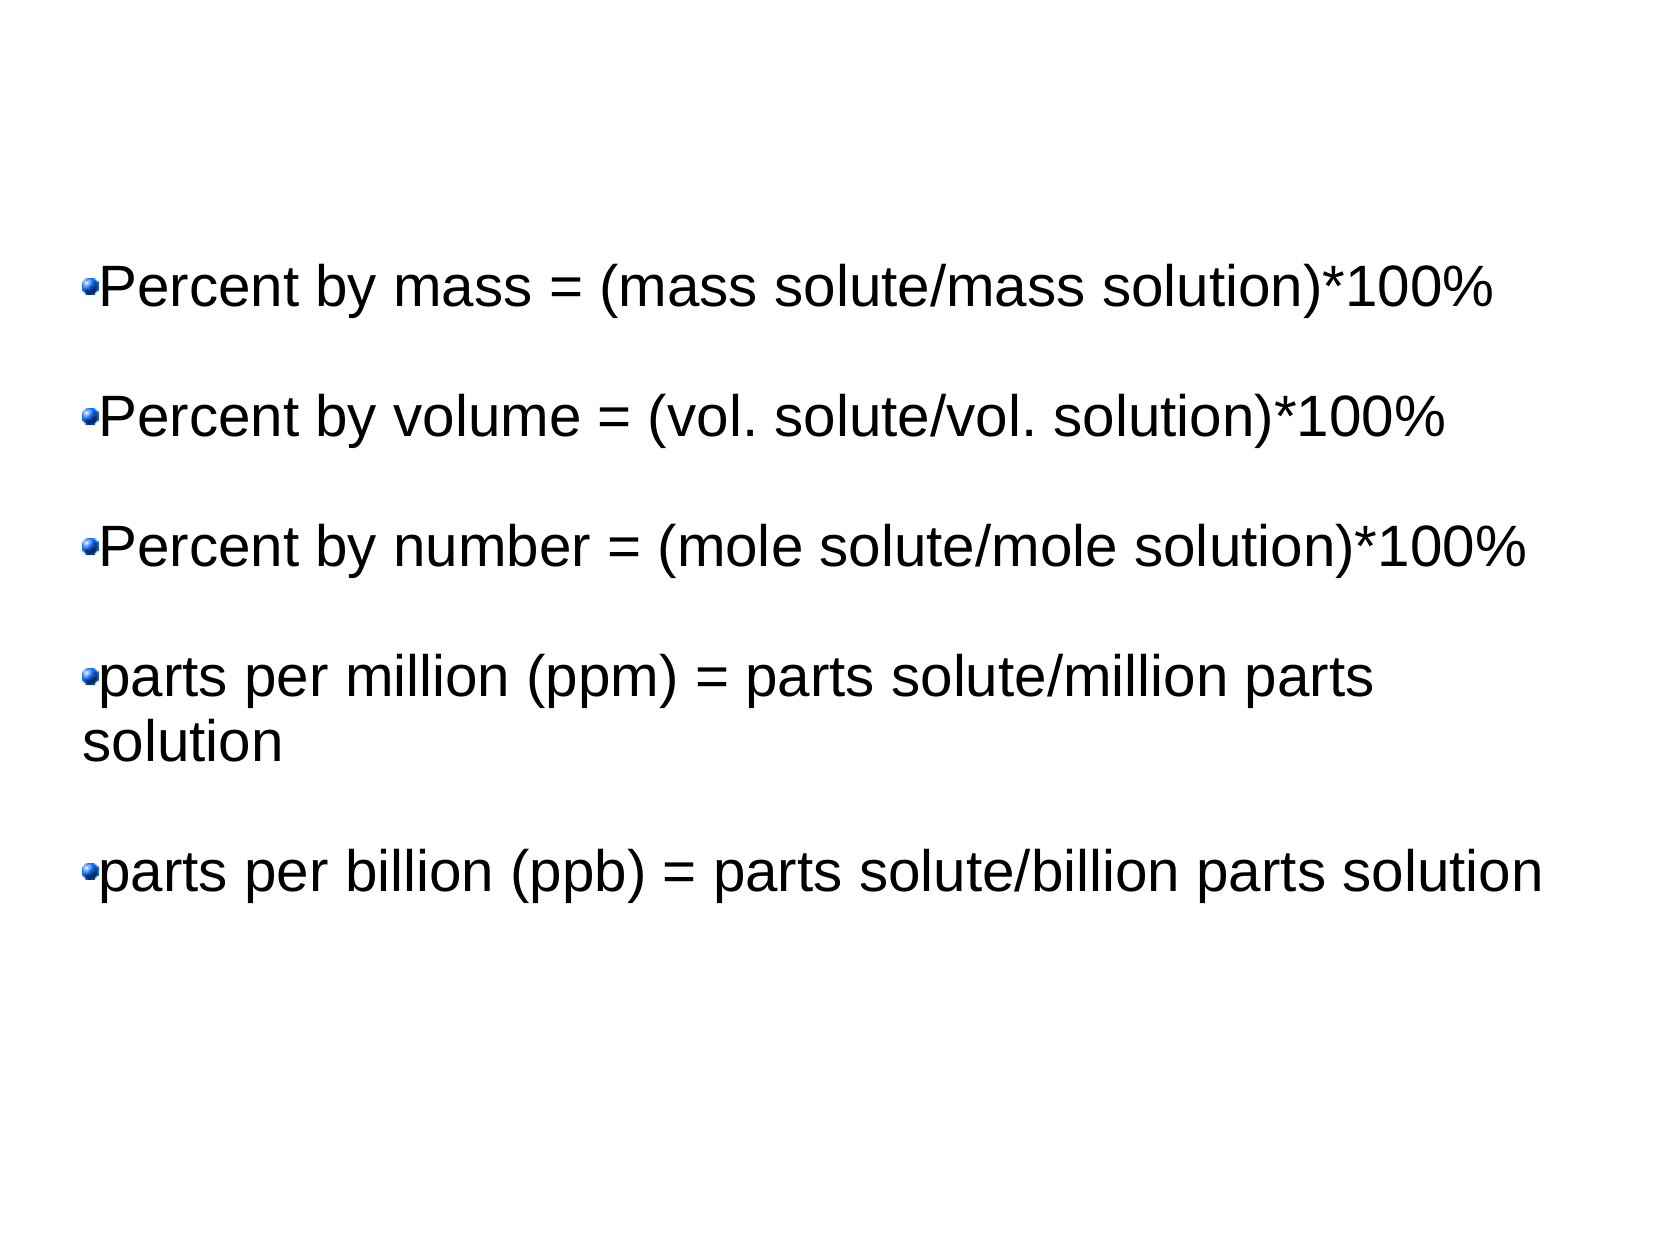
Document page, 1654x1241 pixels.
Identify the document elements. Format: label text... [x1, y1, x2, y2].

subtitle Percent by mass = (mass solute/mass solution)*100% Percent by volume = (vol. solute/vol. solution)*100% Percent by number = (mole solute/mole solution)*100% parts per million (ppm) = parts solute/million parts solution parts per billion (ppb) = parts solute/billion parts solution [82, 49, 1571, 1109]
